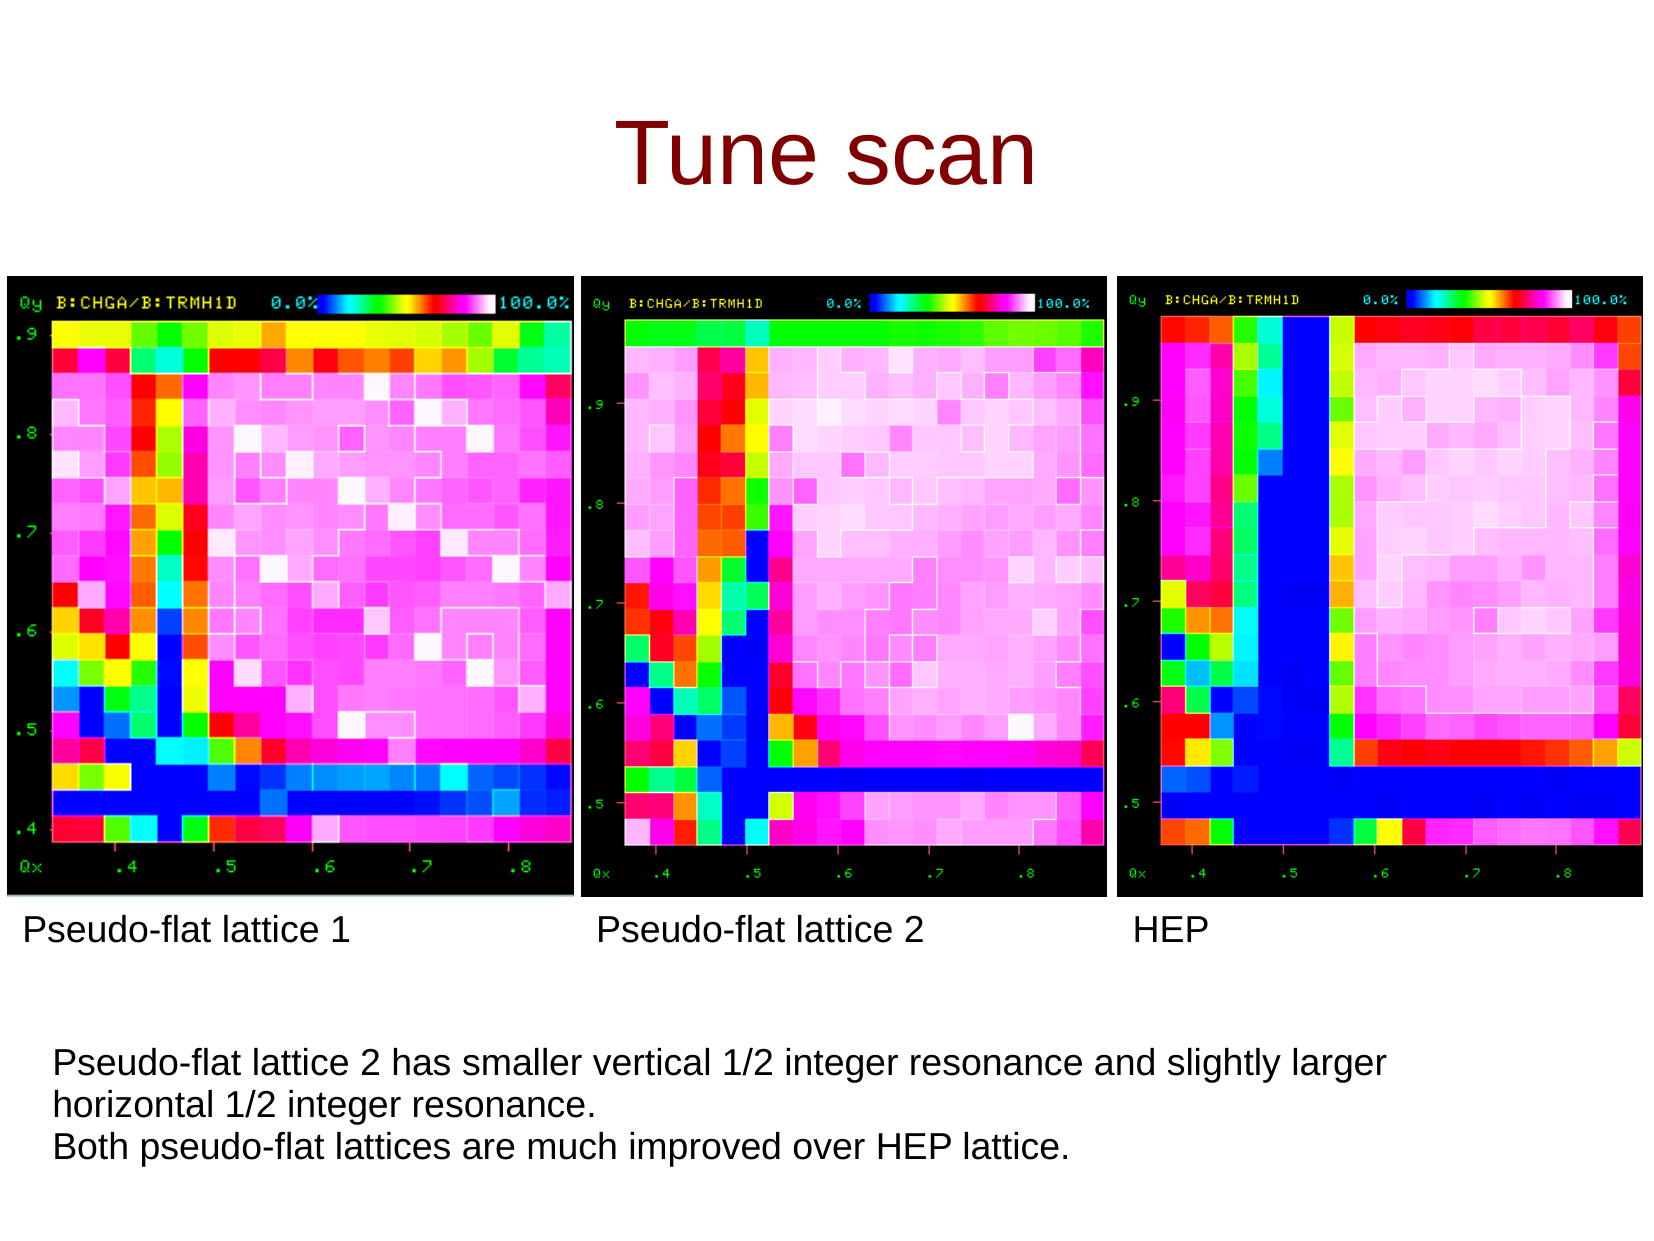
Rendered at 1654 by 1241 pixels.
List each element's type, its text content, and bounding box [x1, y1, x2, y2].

text_box Pseudo-flat lattice 2 has smaller vertical 1/2 integer resonance and slightly larger horizontal 1/2 integer resonance. Both pseudo-flat lattices are much improved over HEP lattice. [37, 1034, 1531, 1174]
picture [1117, 276, 1643, 897]
picture [581, 276, 1107, 897]
picture [7, 276, 574, 897]
text_box HEP [1117, 900, 1316, 958]
title Tune scan [82, 49, 1571, 257]
text_box Pseudo-flat lattice 1 [7, 900, 409, 958]
text_box Pseudo-flat lattice 2 [581, 900, 983, 958]
